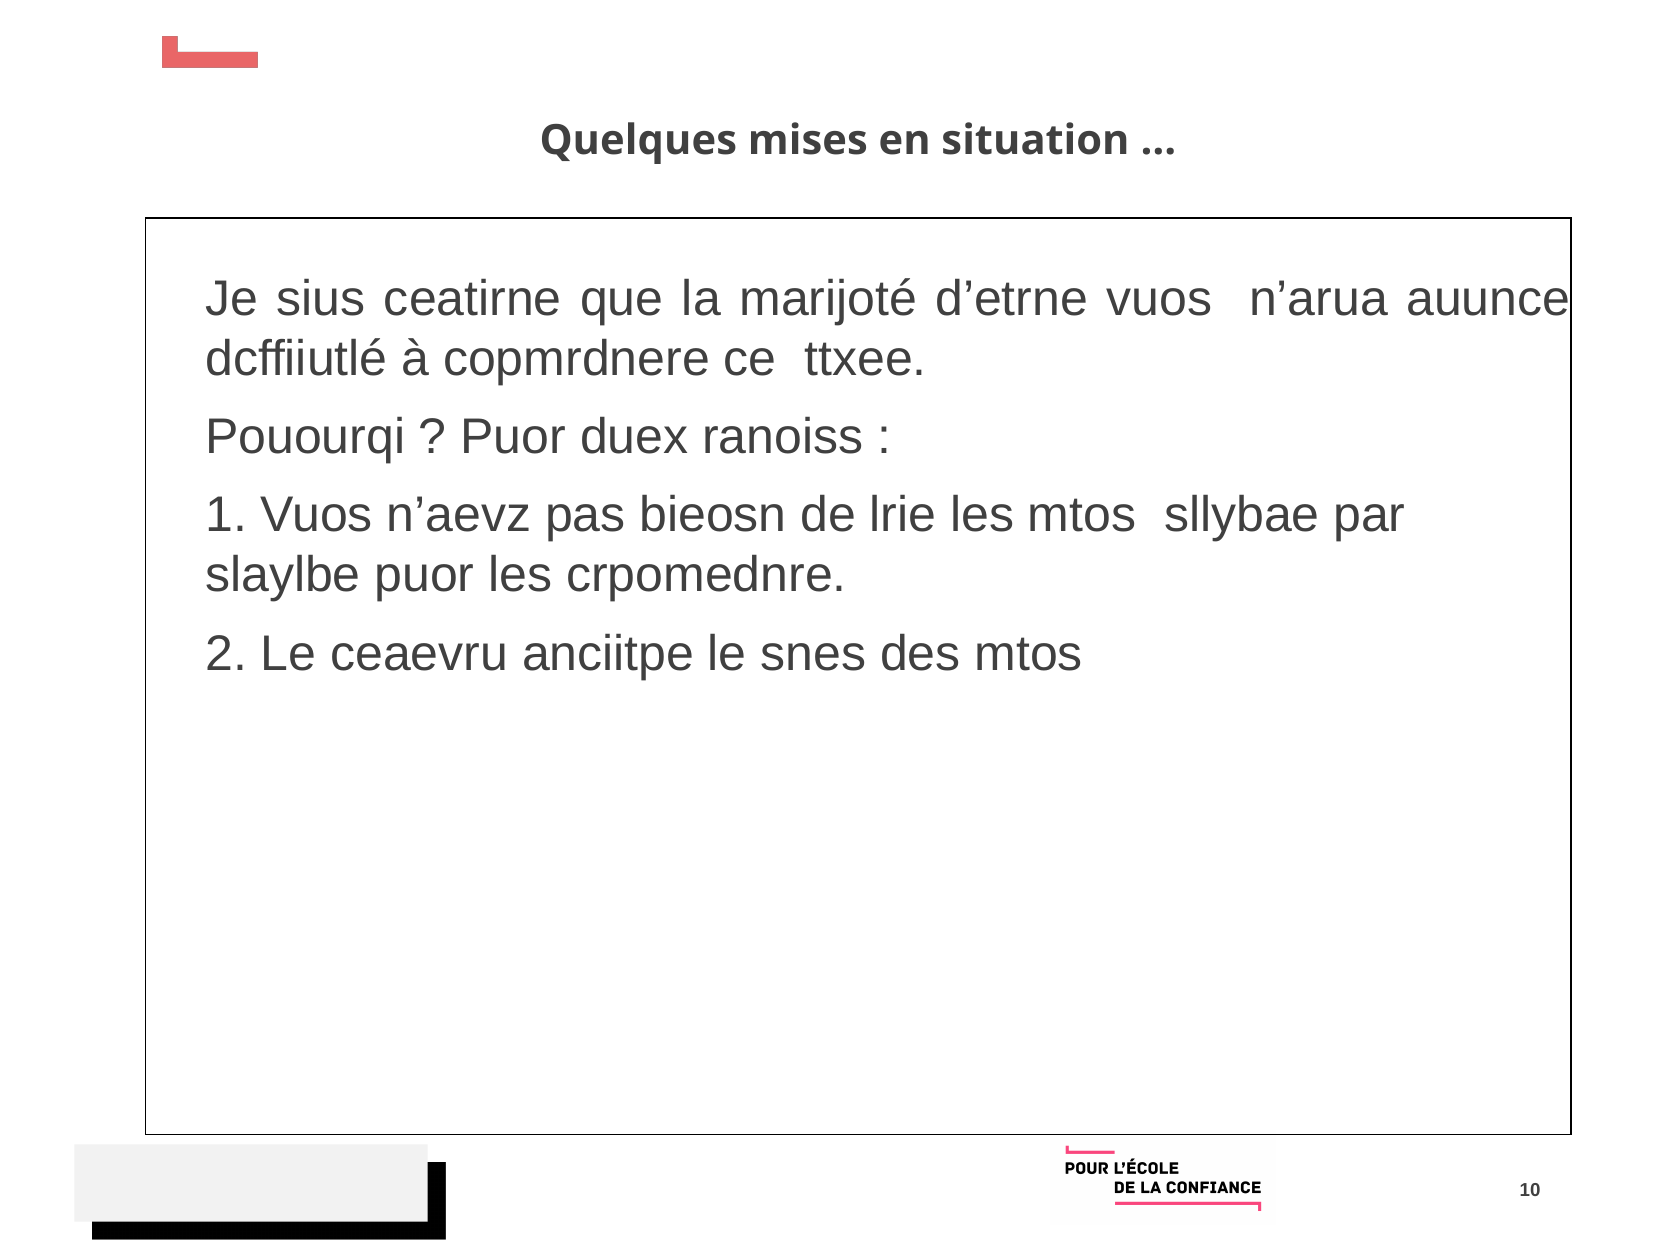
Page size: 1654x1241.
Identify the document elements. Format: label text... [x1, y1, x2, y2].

text_box <numéro> [1473, 1155, 1556, 1222]
text_box [74, 1144, 428, 1222]
picture [1049, 1135, 1279, 1227]
list Je sius ceatirne que la marijoté d’etrne vuos n’arua auunce dcffiiutlé à copmrdnere ce ttxee. Pouourqi ? Puor duex ranoiss : 1. Vuos n’aevz pas bieosn de lrie les mtos sllybae par slaylbe puor les crpomednre. 2. Le ceaevru anciitpe le snes des mtos [145, 217, 1571, 1135]
picture [161, 35, 259, 69]
title Quelques mises en situation … [145, 67, 1571, 209]
